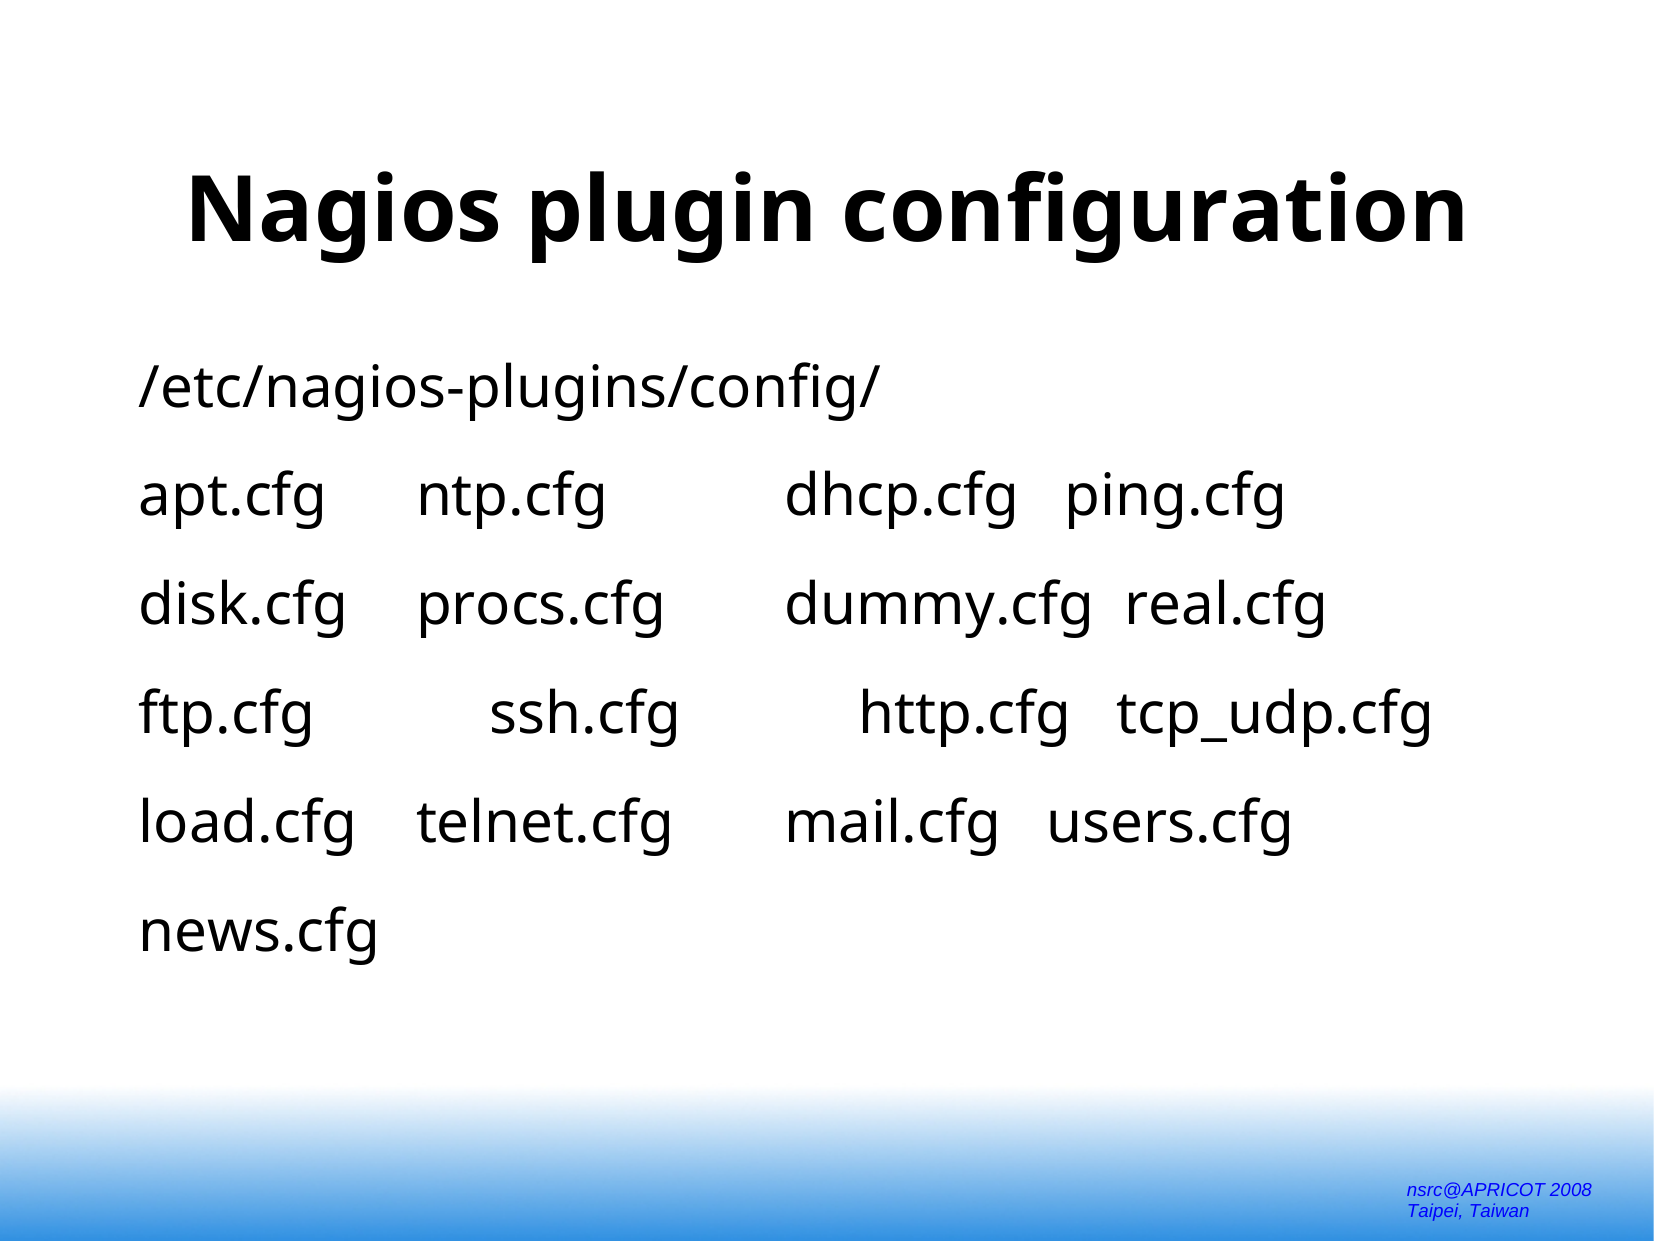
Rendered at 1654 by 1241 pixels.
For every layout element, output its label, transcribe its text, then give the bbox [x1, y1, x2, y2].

list /etc/nagios-plugins/config/ apt.cfg ntp.cfg dhcp.cfg ping.cfg disk.cfg procs.cfg dummy.cfg real.cfg ftp.cfg ssh.cfg http.cfg tcp_udp.cfg load.cfg telnet.cfg mail.cfg users.cfg news.cfg [121, 344, 1534, 1126]
picture [0, 1083, 1654, 1241]
title Nagios plugin configuration [121, 94, 1534, 318]
